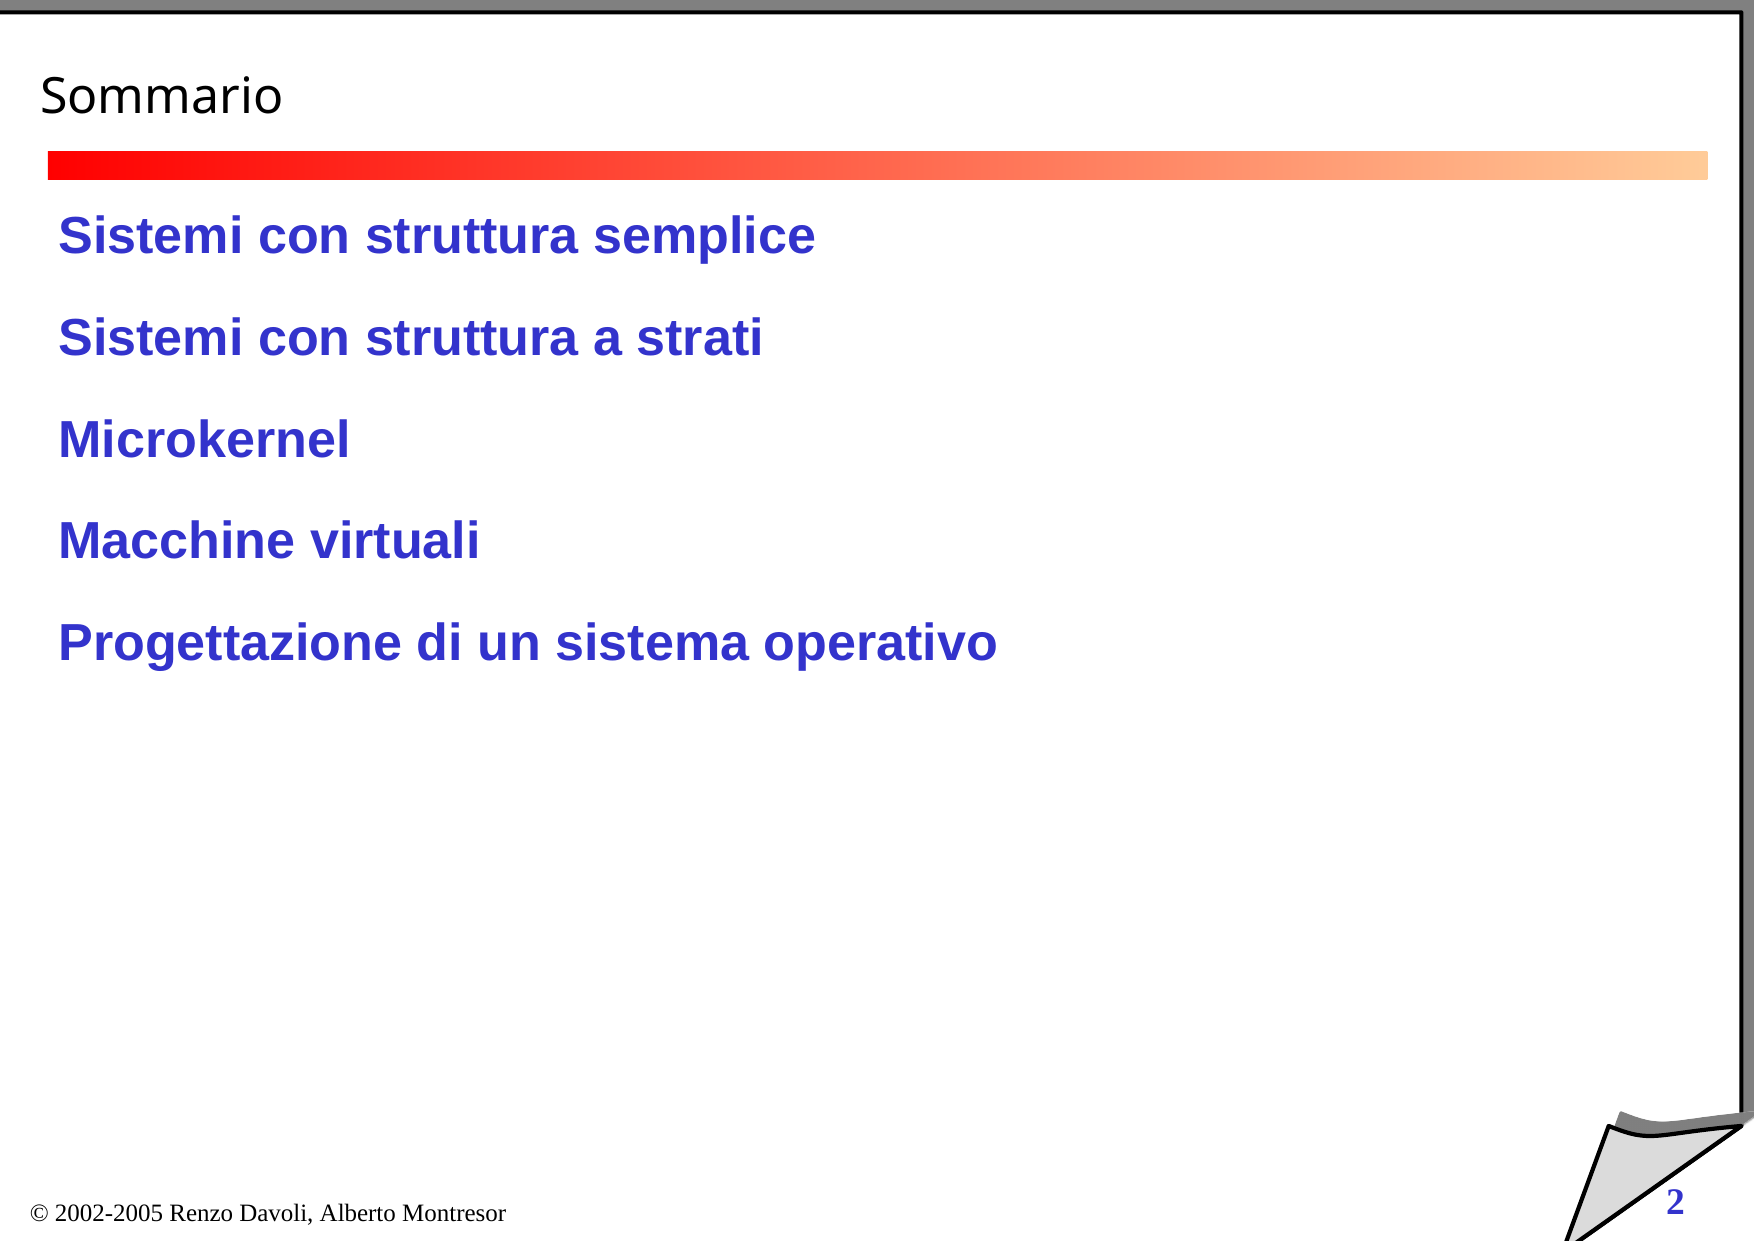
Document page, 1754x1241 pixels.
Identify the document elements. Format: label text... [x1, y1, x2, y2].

title Sommario [40, 49, 1714, 144]
list Sistemi con struttura semplice Sistemi con struttura a strati Microkernel Macchine virtuali Progettazione di un sistema operativo [58, 206, 1696, 1183]
